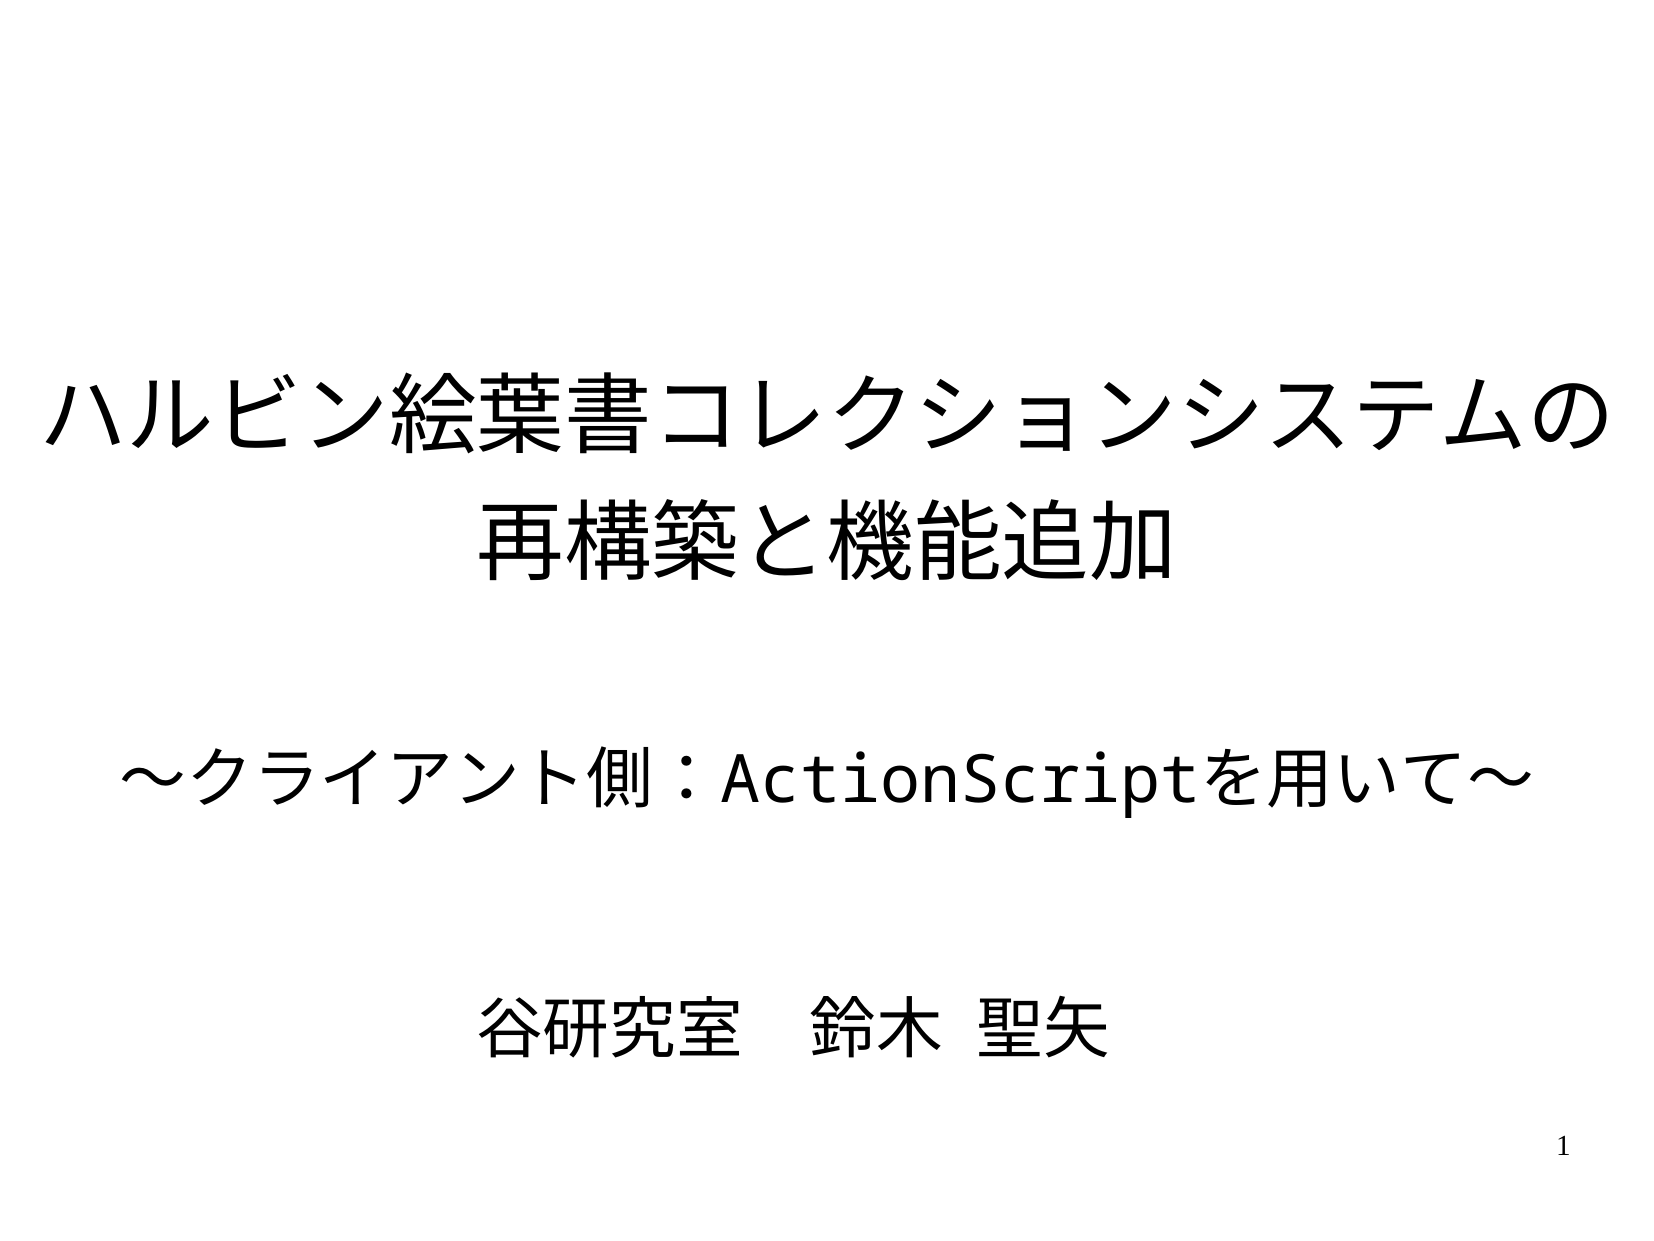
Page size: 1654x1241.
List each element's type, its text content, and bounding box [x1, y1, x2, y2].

title ハルビン絵葉書コレクションシステムの 再構築と機能追加 ～クライアント側：ActionScriptを用いて～ [29, 418, 1625, 749]
subtitle 谷研究室 鈴木 聖矢 [82, 944, 1571, 1102]
